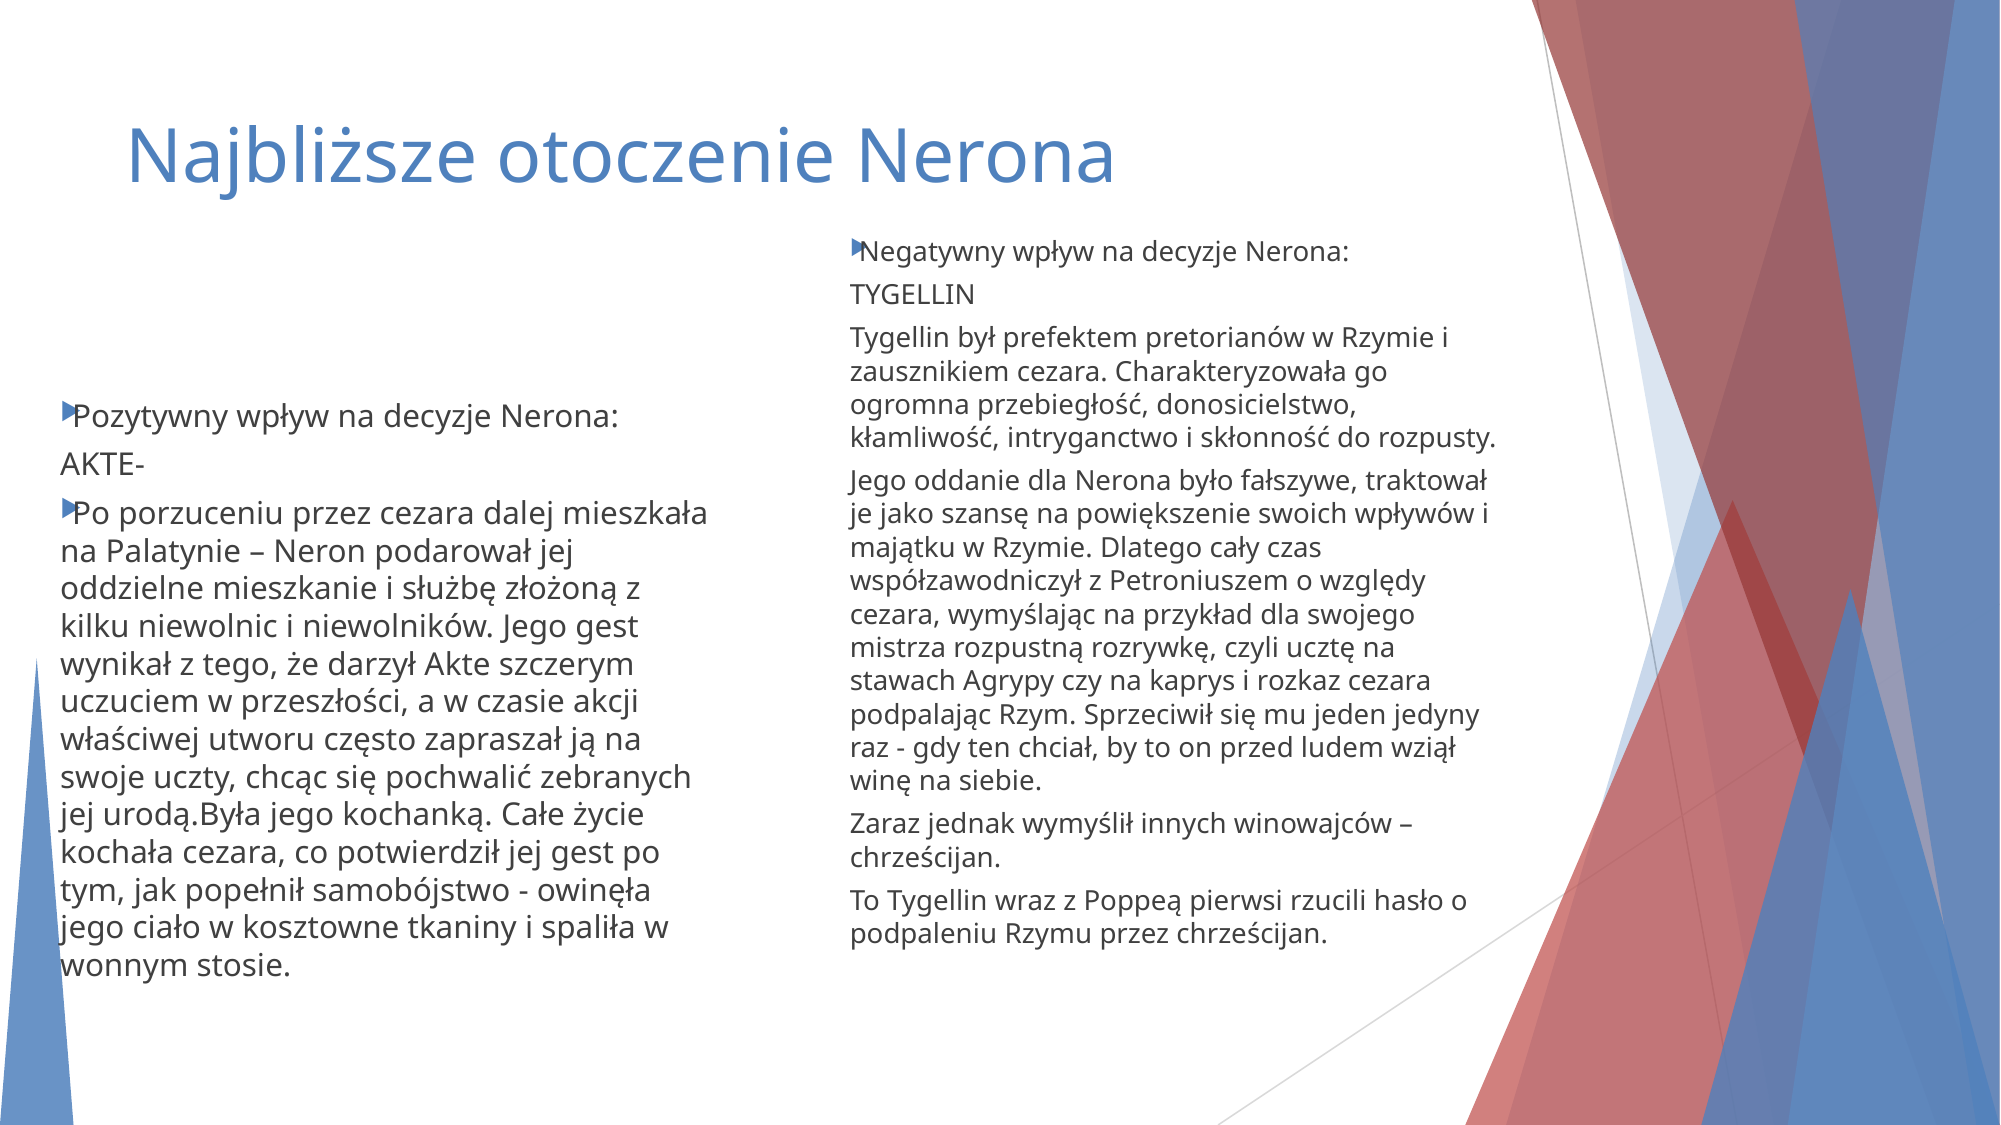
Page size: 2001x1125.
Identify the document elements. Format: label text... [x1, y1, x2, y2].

list Pozytywny wpływ na decyzje Nerona: AKTE- Po porzuceniu przez cezara dalej mieszkała na Palatynie – Neron podarował jej oddzielne mieszkanie i służbę złożoną z kilku niewolnic i niewolników. Jego gest wynikał z tego, że darzył Akte szczerym uczuciem w przeszłości, a w czasie akcji właściwej utworu często zapraszał ją na swoje uczty, chcąc się pochwalić zebranych jej urodą.Była jego kochanką. Całe życie kochała cezara, co potwierdził jej gest po tym, jak popełnił samobójstwo - owinęła jego ciało w kosztowne tkaniny i spaliła w wonnym stosie. [45, 354, 732, 992]
list Negatywny wpływ na decyzje Nerona: TYGELLIN Tygellin był prefektem pretorianów w Rzymie i zausznikiem cezara. Charakteryzowała go ogromna przebiegłość, donosicielstwo, kłamliwość, intryganctwo i skłonność do rozpusty. Jego oddanie dla Nerona było fałszywe, traktował je jako szansę na powiększenie swoich wpływów i majątku w Rzymie. Dlatego cały czas współzawodniczył z Petroniuszem o względy cezara, wymyślając na przykład dla swojego mistrza rozpustną rozrywkę, czyli ucztę na stawach Agrypy czy na kaprys i rozkaz cezara podpalając Rzym. Sprzeciwił się mu jeden jedyny raz - gdy ten chciał, by to on przed ludem wziął winę na siebie. Zaraz jednak wymyślił innych winowajców – chrześcijan. To Tygellin wraz z Poppeą pierwsi rzucili hasło o podpaleniu Rzymu przez chrześcijan. [834, 226, 1522, 991]
title Najbliższe otoczenie Nerona [111, 99, 1522, 317]
